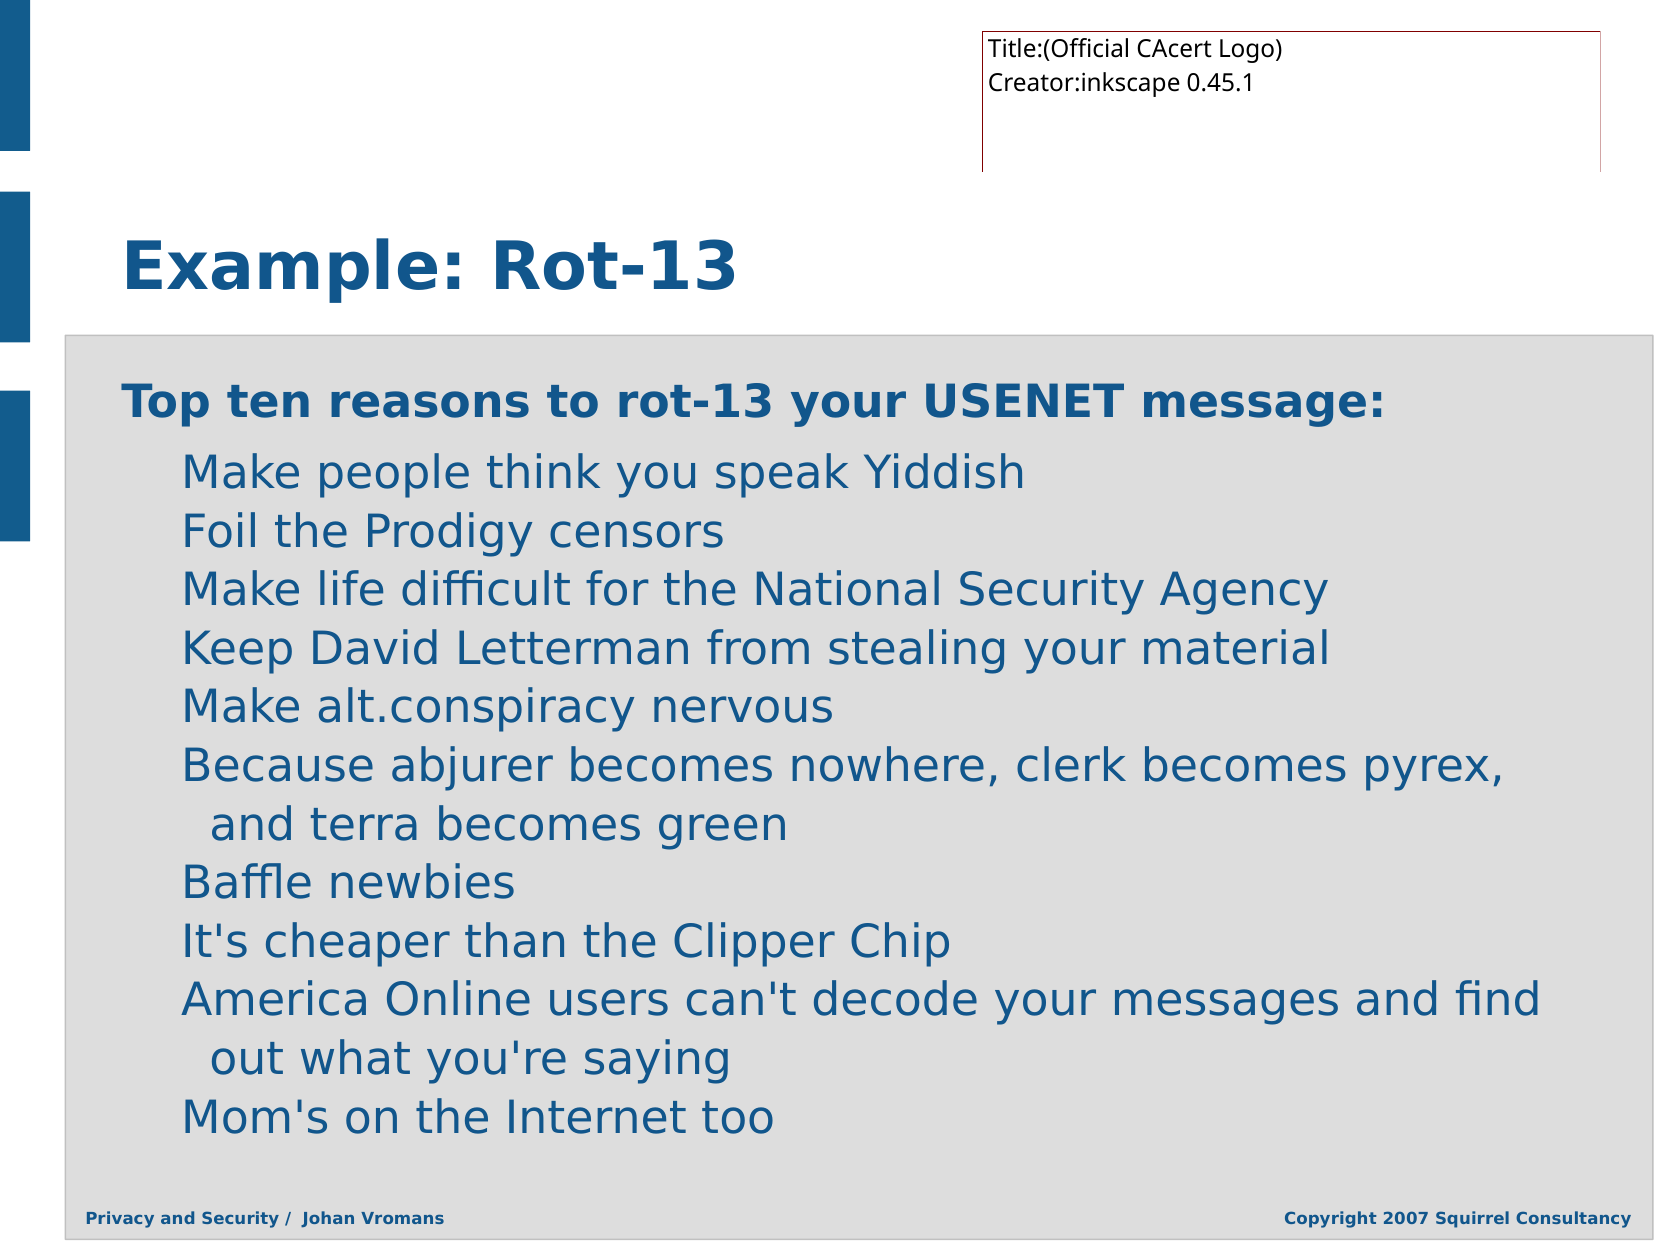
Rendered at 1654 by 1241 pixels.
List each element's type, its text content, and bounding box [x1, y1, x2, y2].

list Top ten reasons to rot-13 your USENET message: Make people think you speak Yiddish Foil the Prodigy censors Make life difficult for the National Security Agency Keep David Letterman from stealing your material Make alt.conspiracy nervous Because abjurer becomes nowhere, clerk becomes pyrex, and terra becomes green Baffle newbies It's cheaper than the Clipper Chip America Online users can't decode your messages and find out what you're saying Mom's on the Internet too [121, 383, 1595, 1155]
title Example: Rot-13 [121, 206, 1533, 326]
